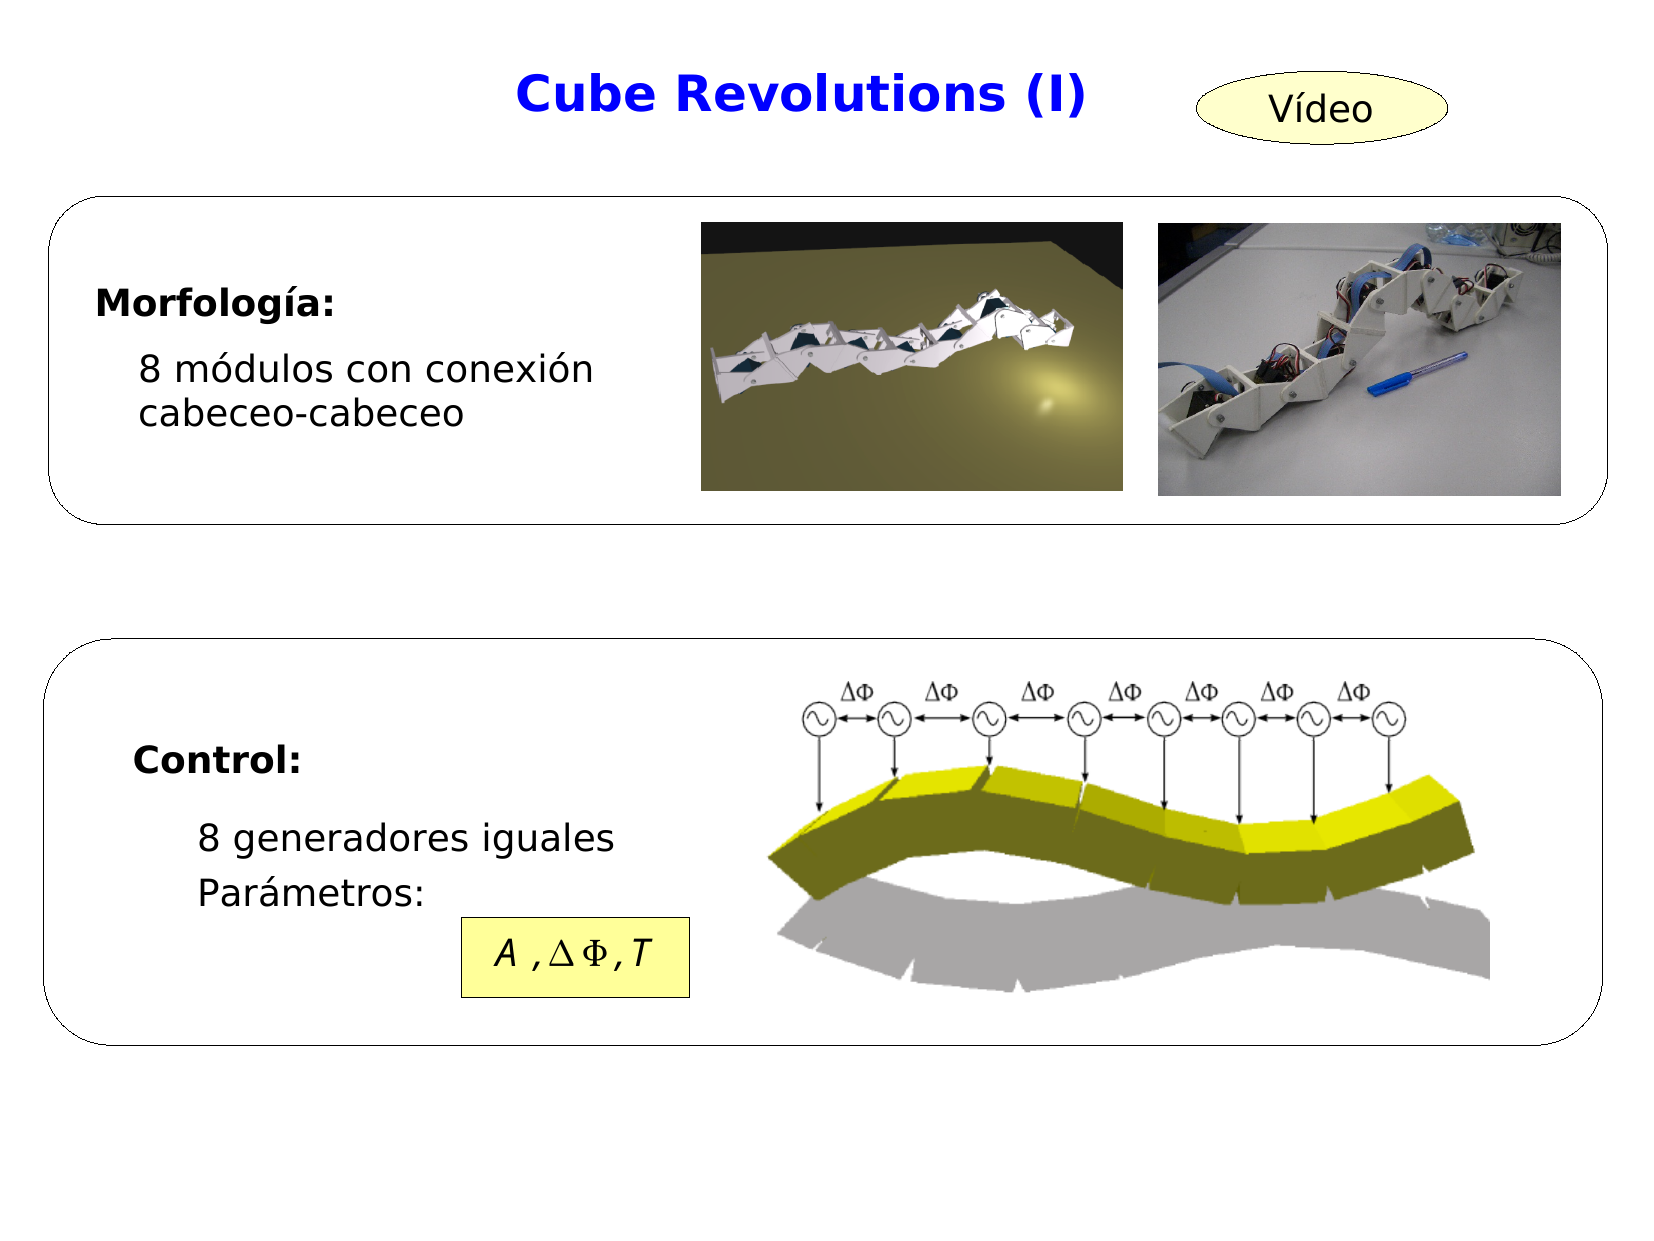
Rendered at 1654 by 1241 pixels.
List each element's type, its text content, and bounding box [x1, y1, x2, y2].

text_box [1257, 139, 1387, 145]
text_box 8 generadores iguales Parámetros: [170, 809, 712, 923]
picture [701, 222, 1123, 492]
picture [752, 681, 1490, 1000]
text_box 8 módulos con conexión cabeceo-cabeceo [123, 340, 665, 443]
text_box Control: [106, 730, 331, 790]
text_box Morfología: [67, 274, 378, 333]
text_box [1196, 71, 1448, 139]
text_box Cube Revolutions (I) [500, 57, 1105, 131]
text_box Vídeo [1253, 79, 1390, 139]
text_box [461, 917, 690, 998]
chart [485, 930, 663, 979]
picture [1158, 223, 1561, 496]
